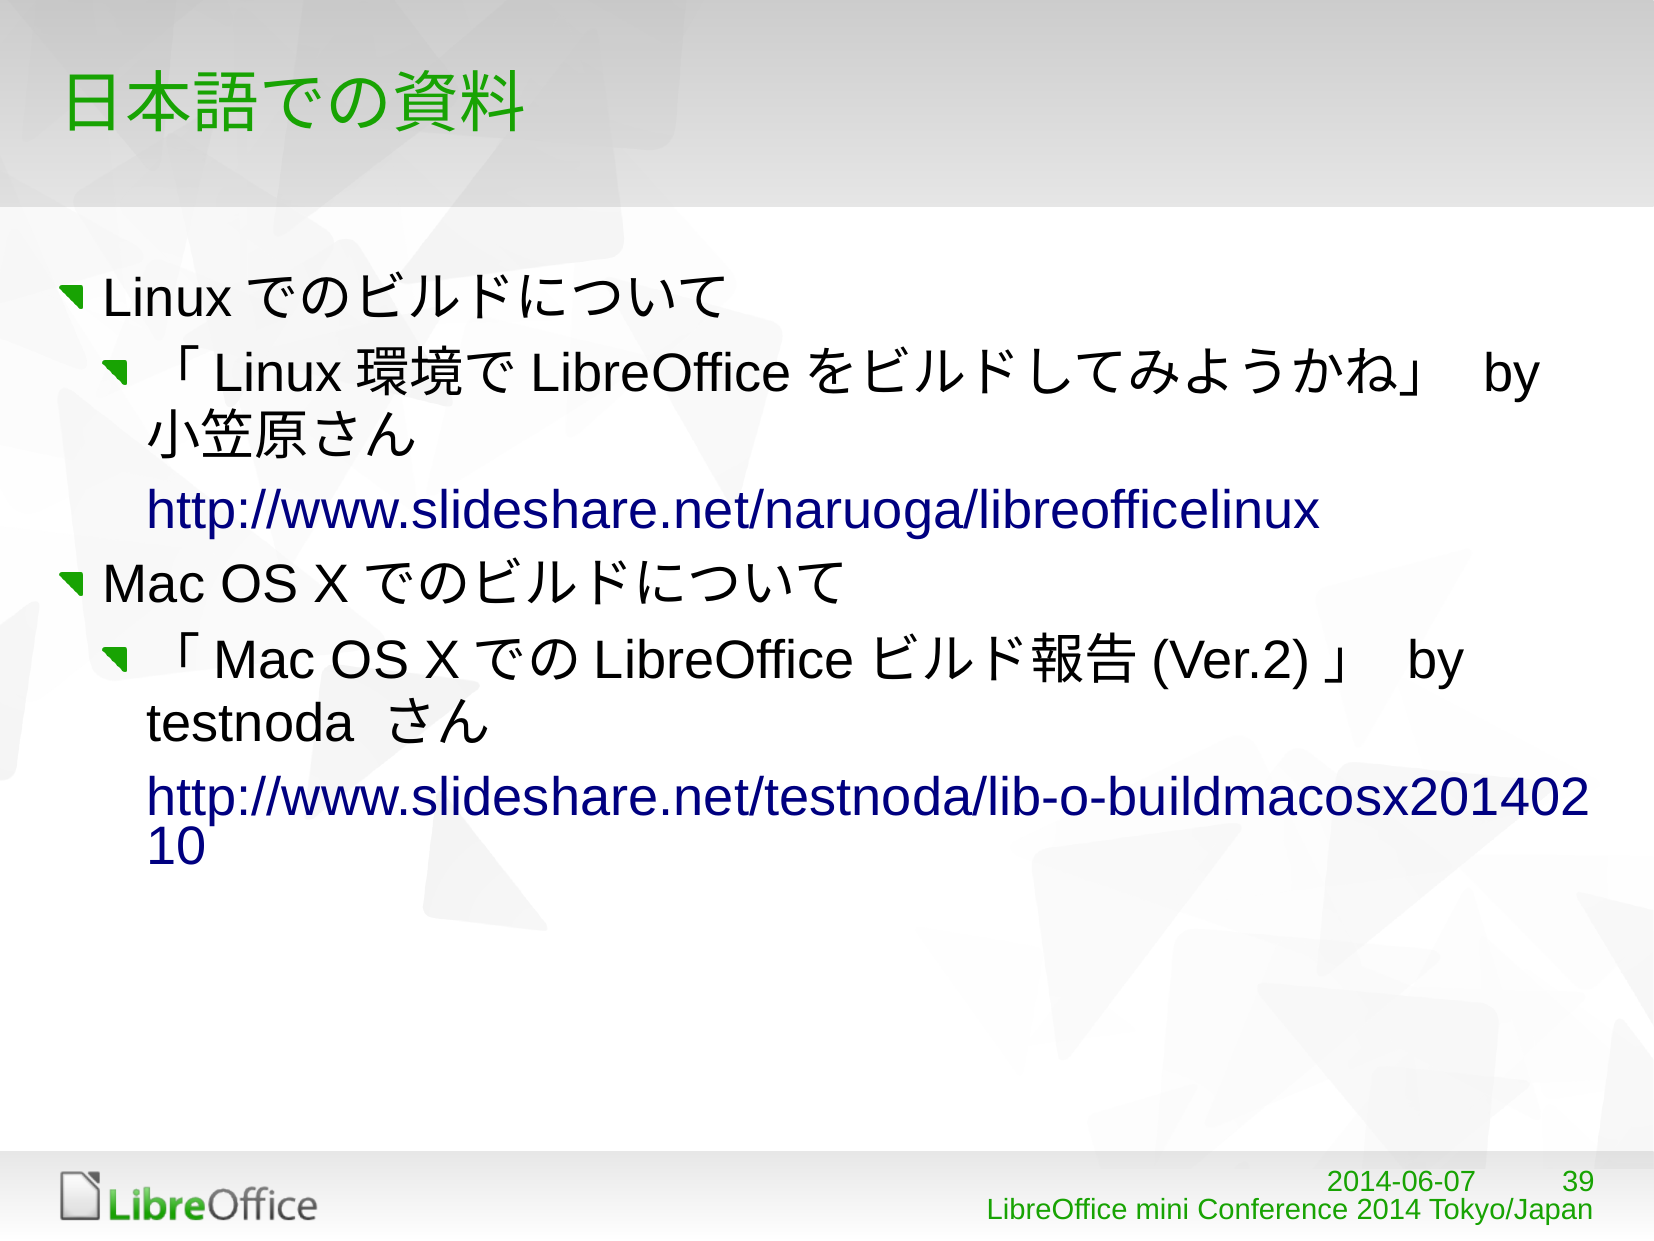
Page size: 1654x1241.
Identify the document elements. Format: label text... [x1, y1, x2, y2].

list Linuxでのビルドについて 「Linux環境でLibreOfficeをビルドしてみようかね」 by 小笠原さん http://www.slideshare.net/naruoga/libreofficelinux Mac OS Xでのビルドについて 「Mac OS XでのLibreOfficeビルド報告(Ver.2)」 by testnoda さん http://www.slideshare.net/testnoda/lib-o-buildmacosx20140210 [59, 265, 1595, 1085]
picture [0, 0, 783, 931]
picture [41, 1152, 337, 1240]
picture [915, 548, 1654, 1169]
title 日本語での資料 [59, 29, 1595, 178]
